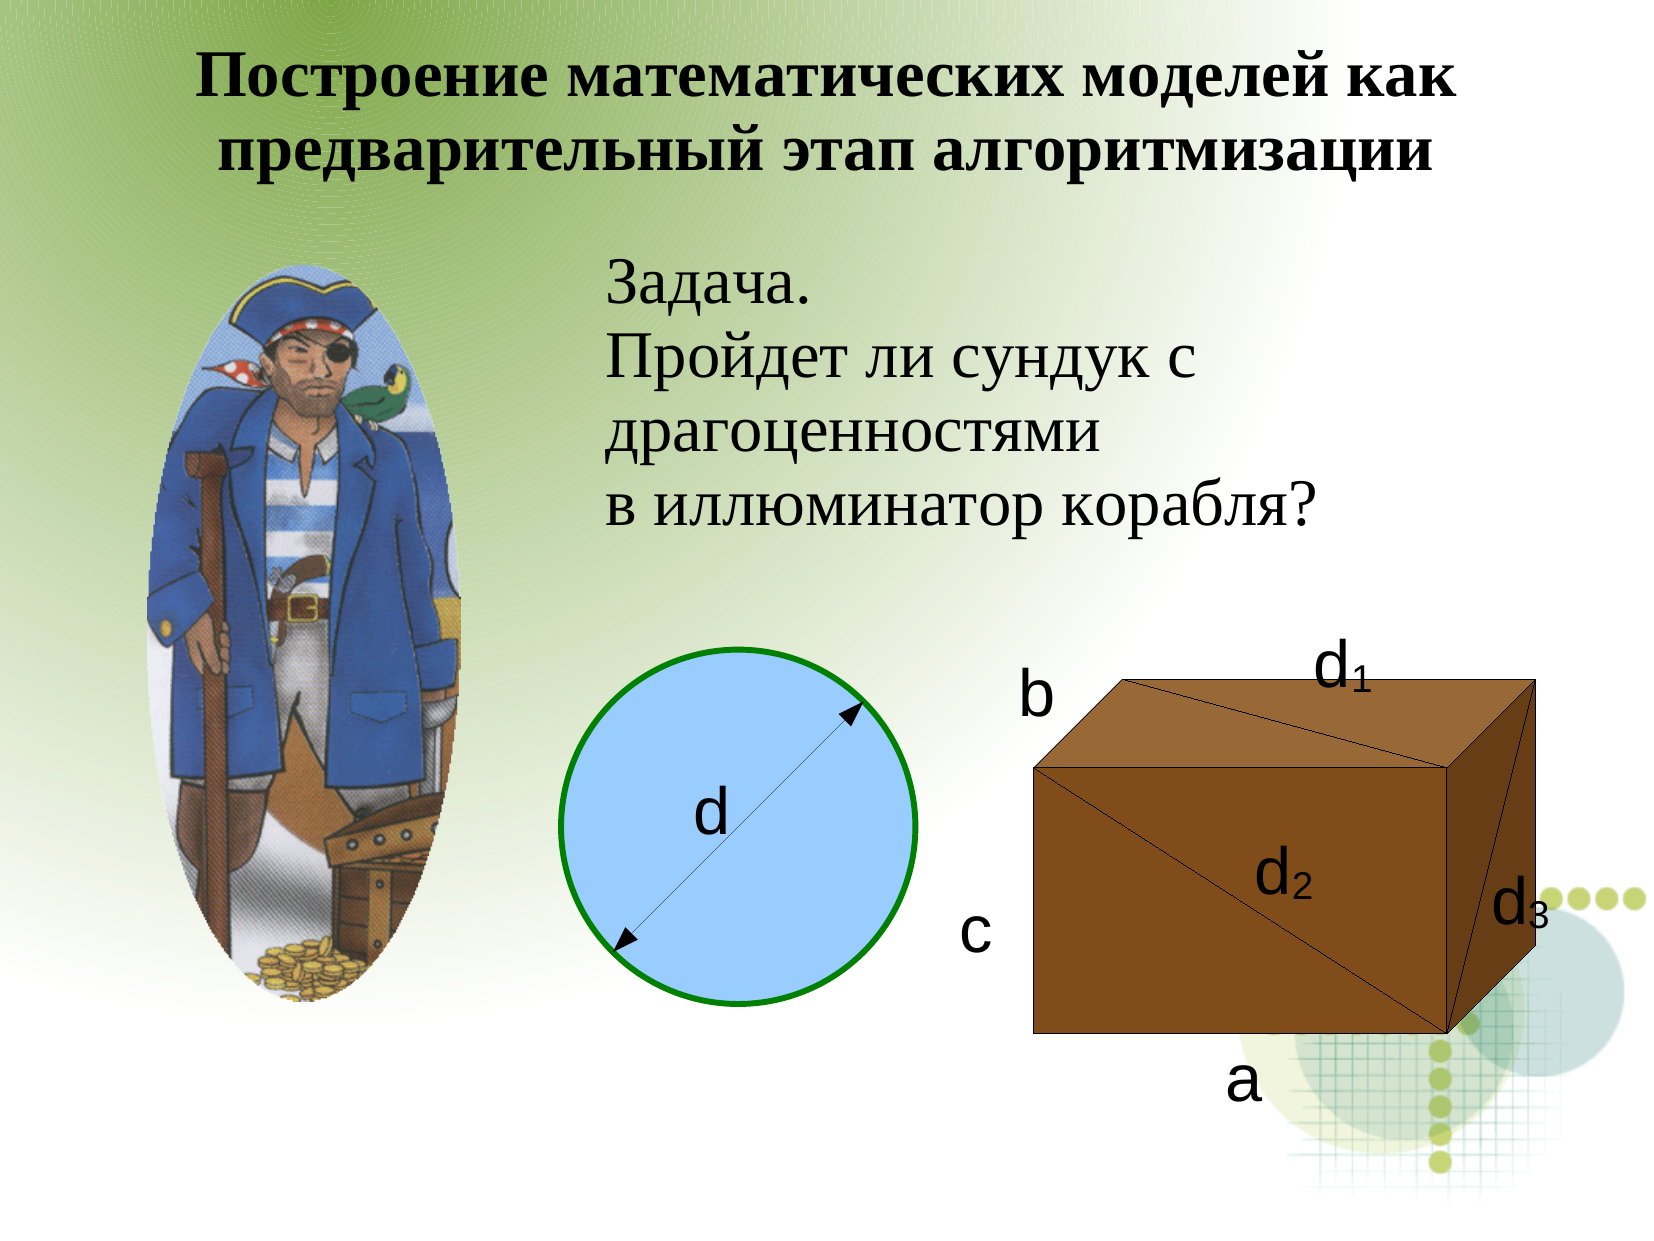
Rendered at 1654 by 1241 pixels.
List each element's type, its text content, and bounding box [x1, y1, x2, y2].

picture [1224, 792, 1654, 1211]
picture [147, 265, 461, 1002]
text_box b [1003, 648, 1123, 739]
text_box c [944, 884, 1063, 975]
text_box [561, 649, 916, 1004]
text_box Задача. Пройдет ли сундук с драгоценностями в иллюминатор корабля? [590, 236, 1388, 548]
text_box d1 [1299, 620, 1418, 732]
text_box d [679, 766, 798, 857]
text_box a [1210, 1033, 1329, 1124]
text_box d3 [1476, 856, 1595, 968]
text_box d2 [1240, 826, 1359, 939]
text_box Построение математических моделей как предварительный этап алгоритмизации [29, 29, 1625, 193]
text_box [1033, 679, 1536, 1034]
